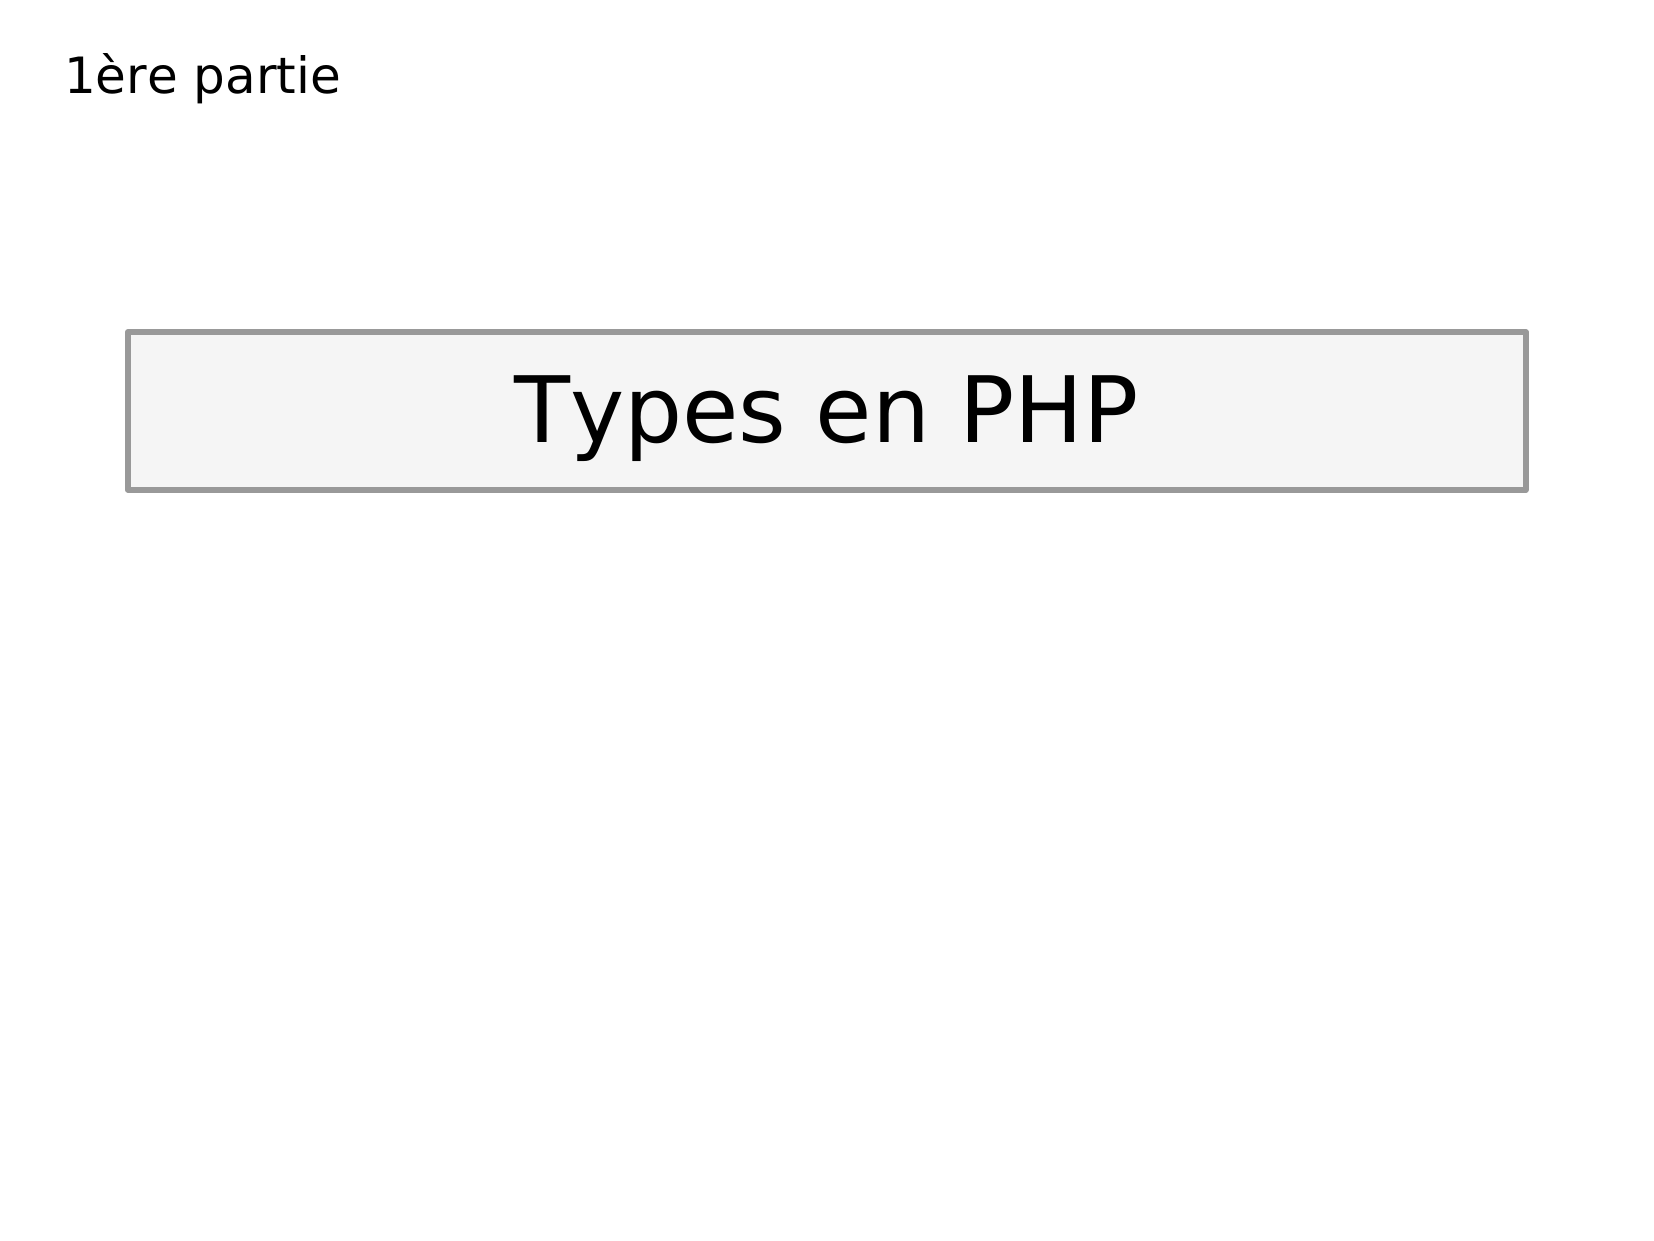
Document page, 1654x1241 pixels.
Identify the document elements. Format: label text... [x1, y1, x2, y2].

text_box [127, 331, 1526, 490]
text_box 1ère partie [43, 47, 349, 106]
title Types en PHP [136, 347, 1518, 473]
